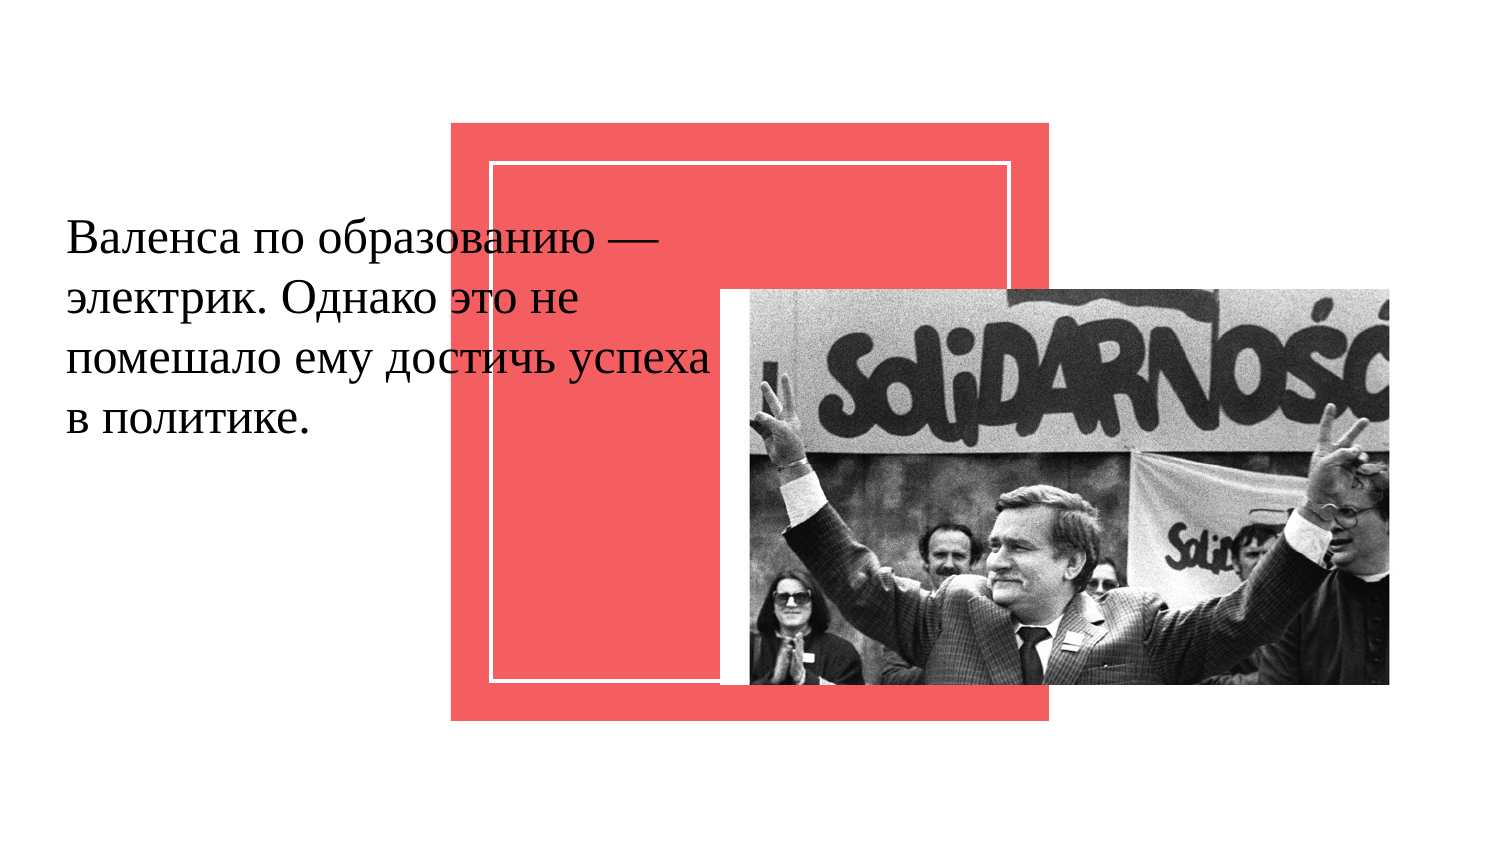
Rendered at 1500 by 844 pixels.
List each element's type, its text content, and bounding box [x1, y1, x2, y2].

title [51, 64, 1449, 167]
picture [720, 289, 1419, 686]
list Валенса по образованию — электрик. Однако это не помешало ему достичь успеха в политике. [51, 189, 750, 750]
